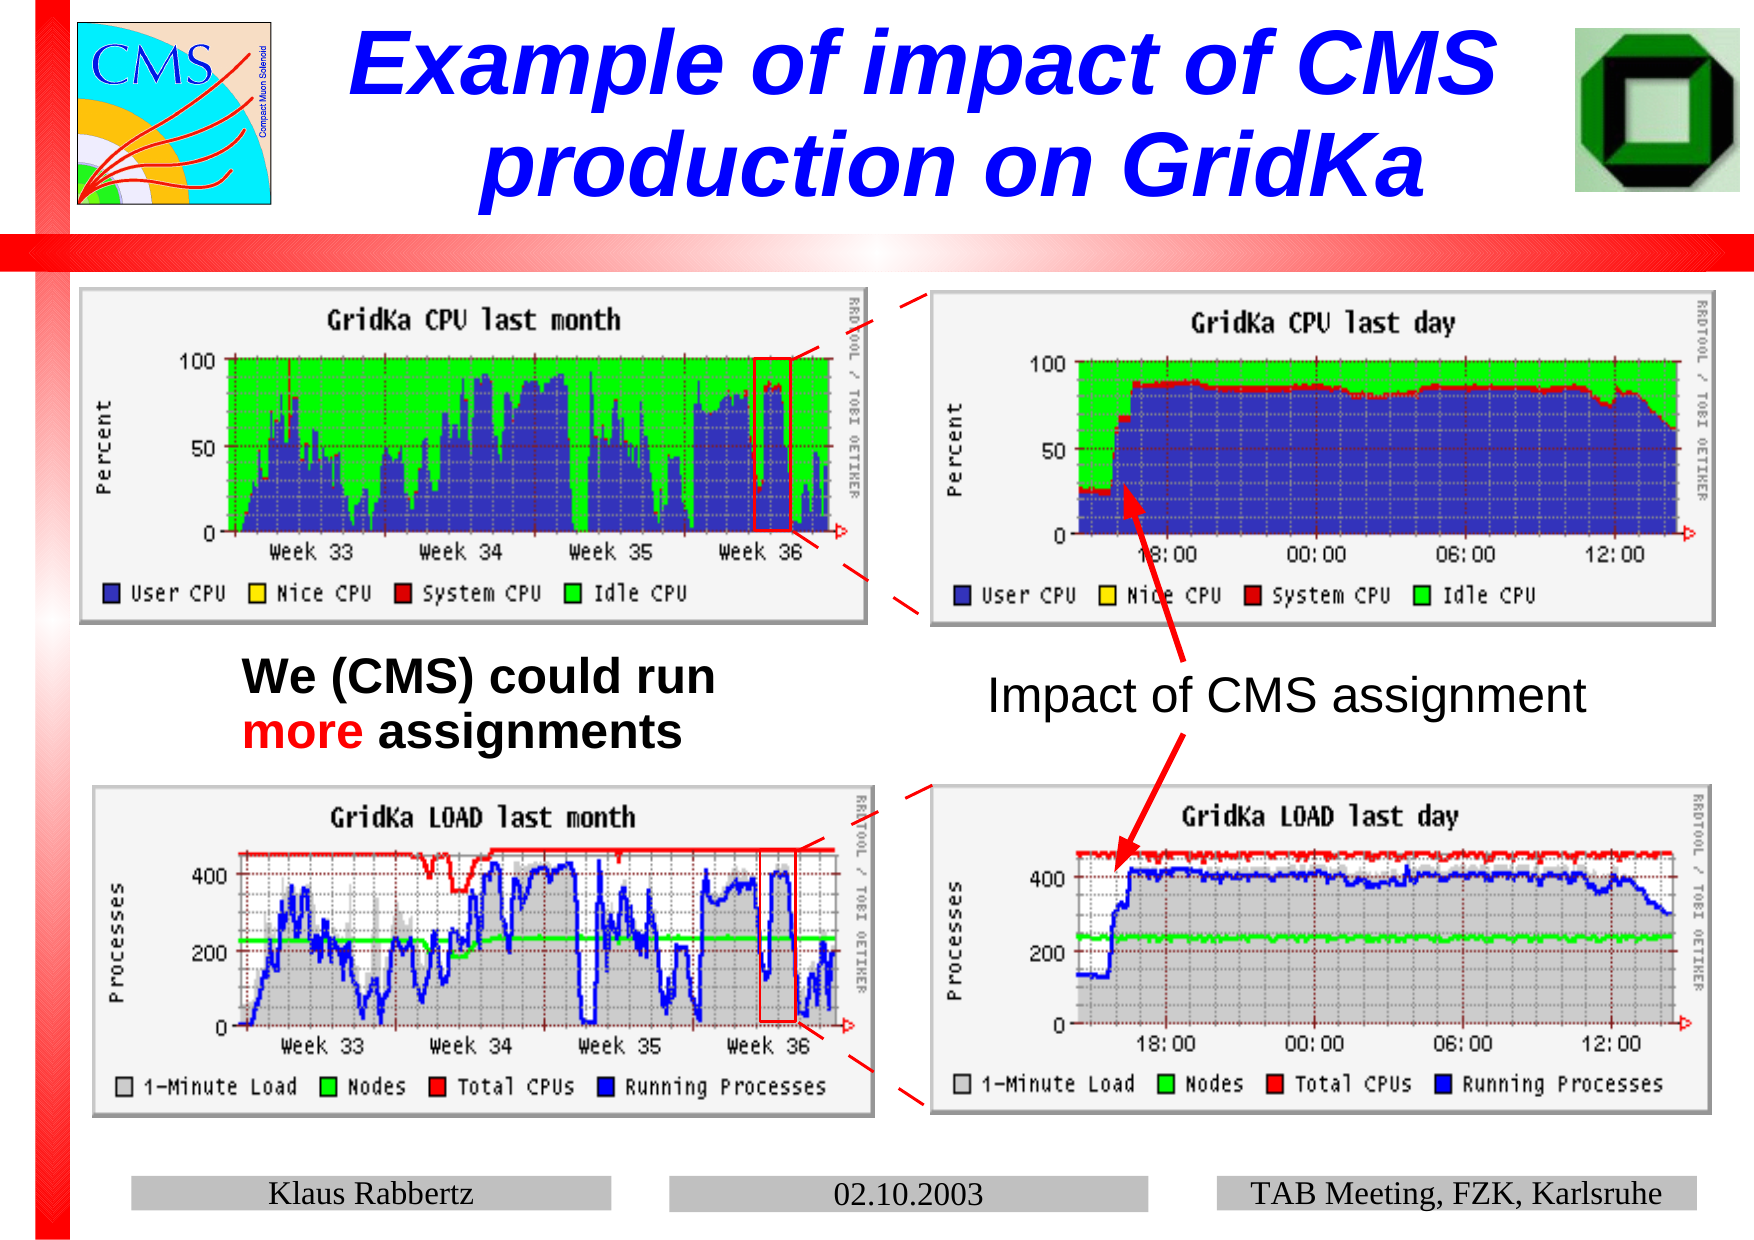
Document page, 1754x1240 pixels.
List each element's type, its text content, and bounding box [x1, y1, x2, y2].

title Example of impact of CMS production on GridKa [282, 10, 1566, 218]
text_box We (CMS) could run more assignments [241, 647, 716, 760]
picture [92, 785, 875, 1118]
text_box Impact of CMS assignment [986, 667, 1627, 724]
picture [1575, 28, 1740, 192]
picture [79, 287, 868, 625]
picture [930, 784, 1712, 1115]
picture [76, 21, 272, 205]
picture [930, 290, 1716, 627]
